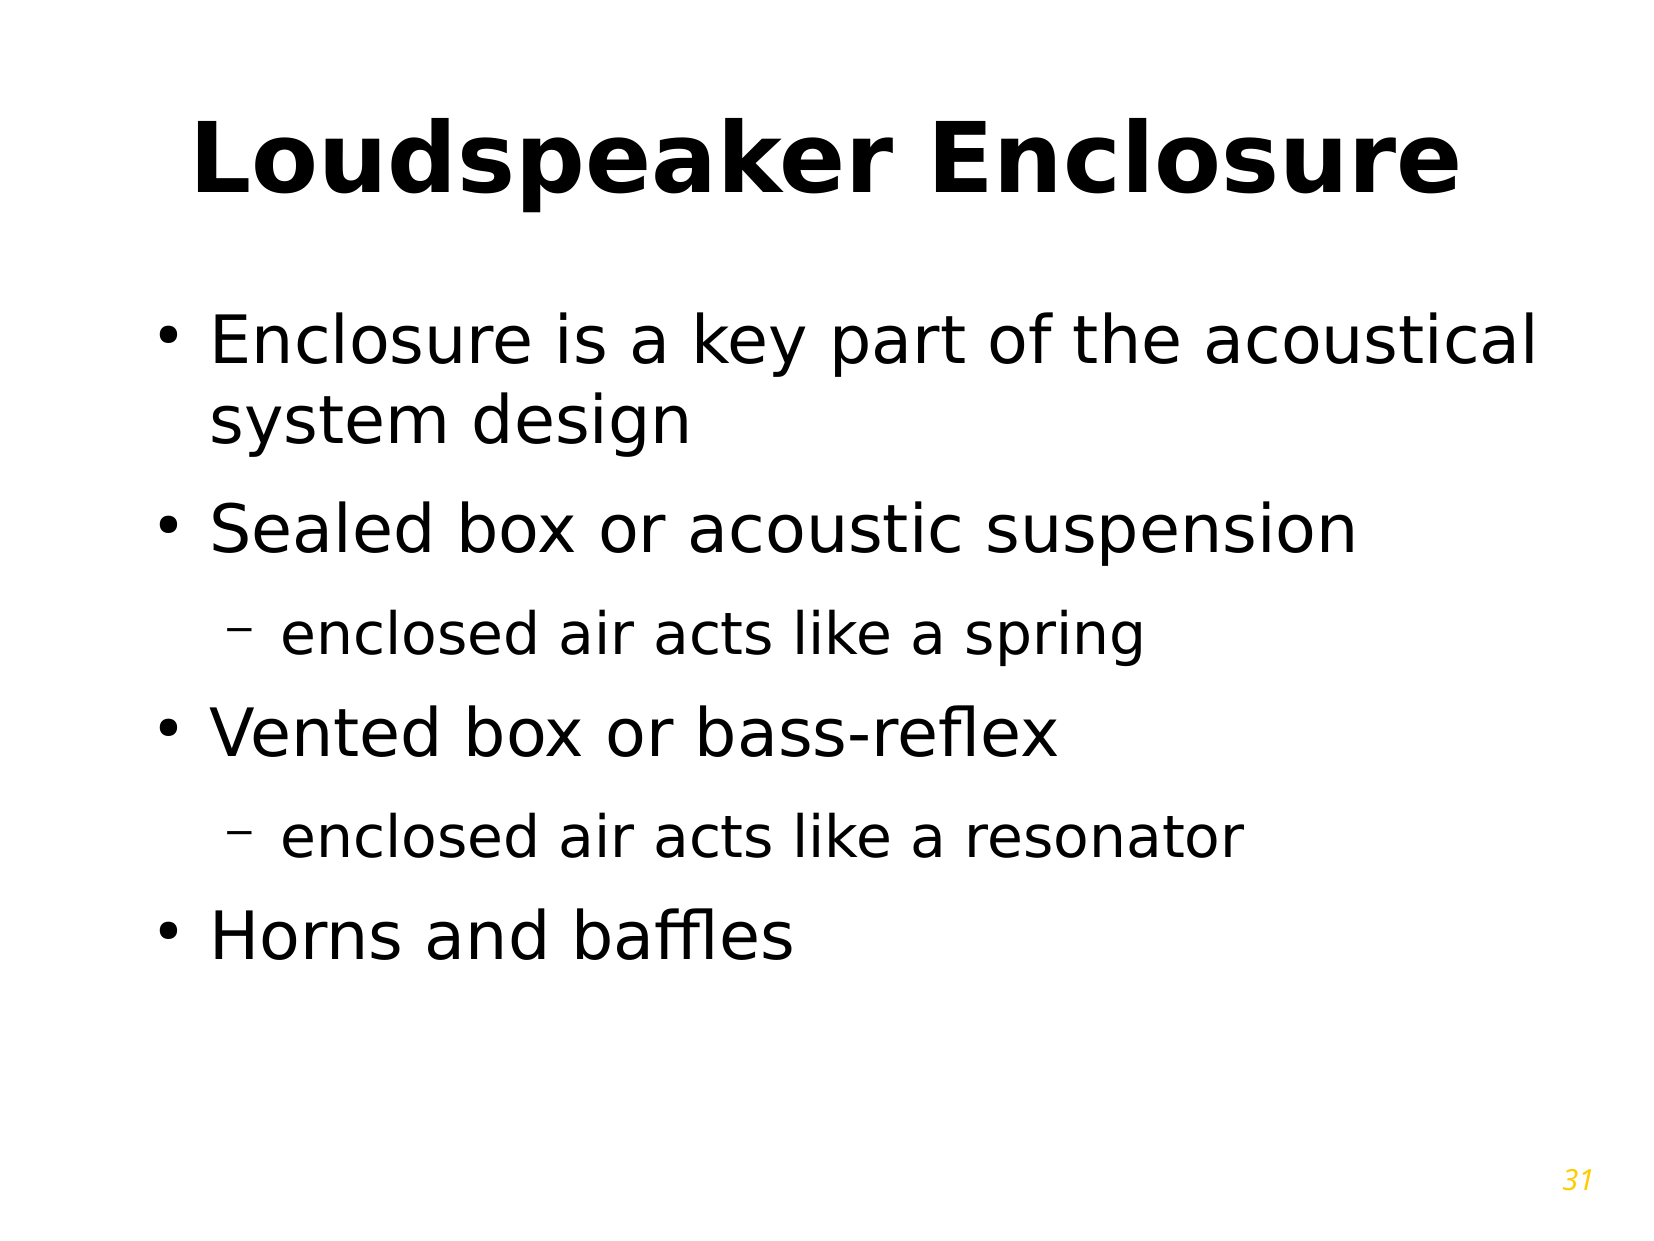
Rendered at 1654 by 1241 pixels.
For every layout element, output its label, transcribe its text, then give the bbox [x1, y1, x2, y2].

slide_number <skaitlis> [1339, 1153, 1610, 1241]
list Enclosure is a key part of the acoustical system design Sealed box or acoustic suspension enclosed air acts like a spring Vented box or bass-reflex enclosed air acts like a resonator Horns and baffles [124, 289, 1571, 1108]
title Loudspeaker Enclosure [82, 49, 1571, 257]
